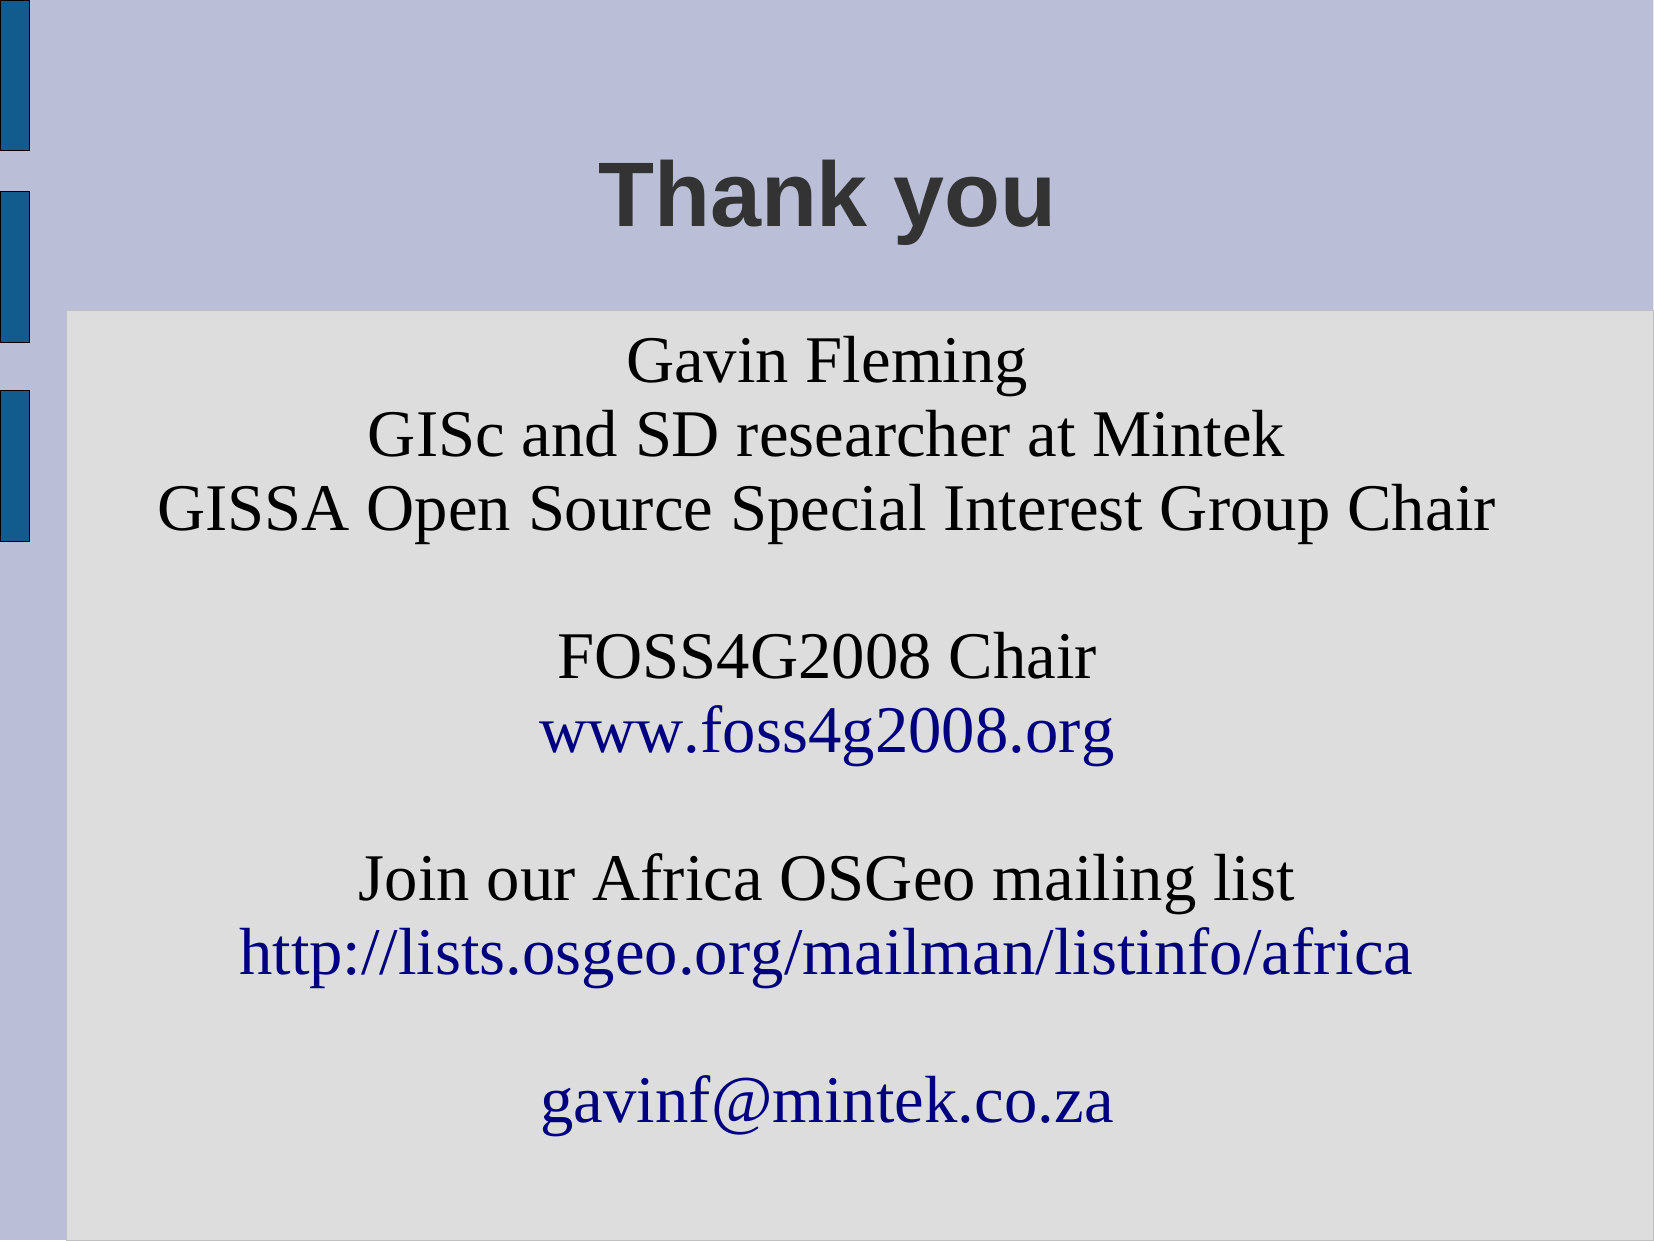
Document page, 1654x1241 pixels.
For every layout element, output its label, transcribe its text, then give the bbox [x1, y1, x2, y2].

title Thank you [121, 91, 1534, 299]
subtitle Gavin Fleming GISc and SD researcher at Mintek GISSA Open Source Special Interest Group Chair FOSS4G2008 Chair www.foss4g2008.org Join our Africa OSGeo mailing list http://lists.osgeo.org/mailman/listinfo/africa gavinf@mintek.co.za [121, 322, 1534, 1212]
